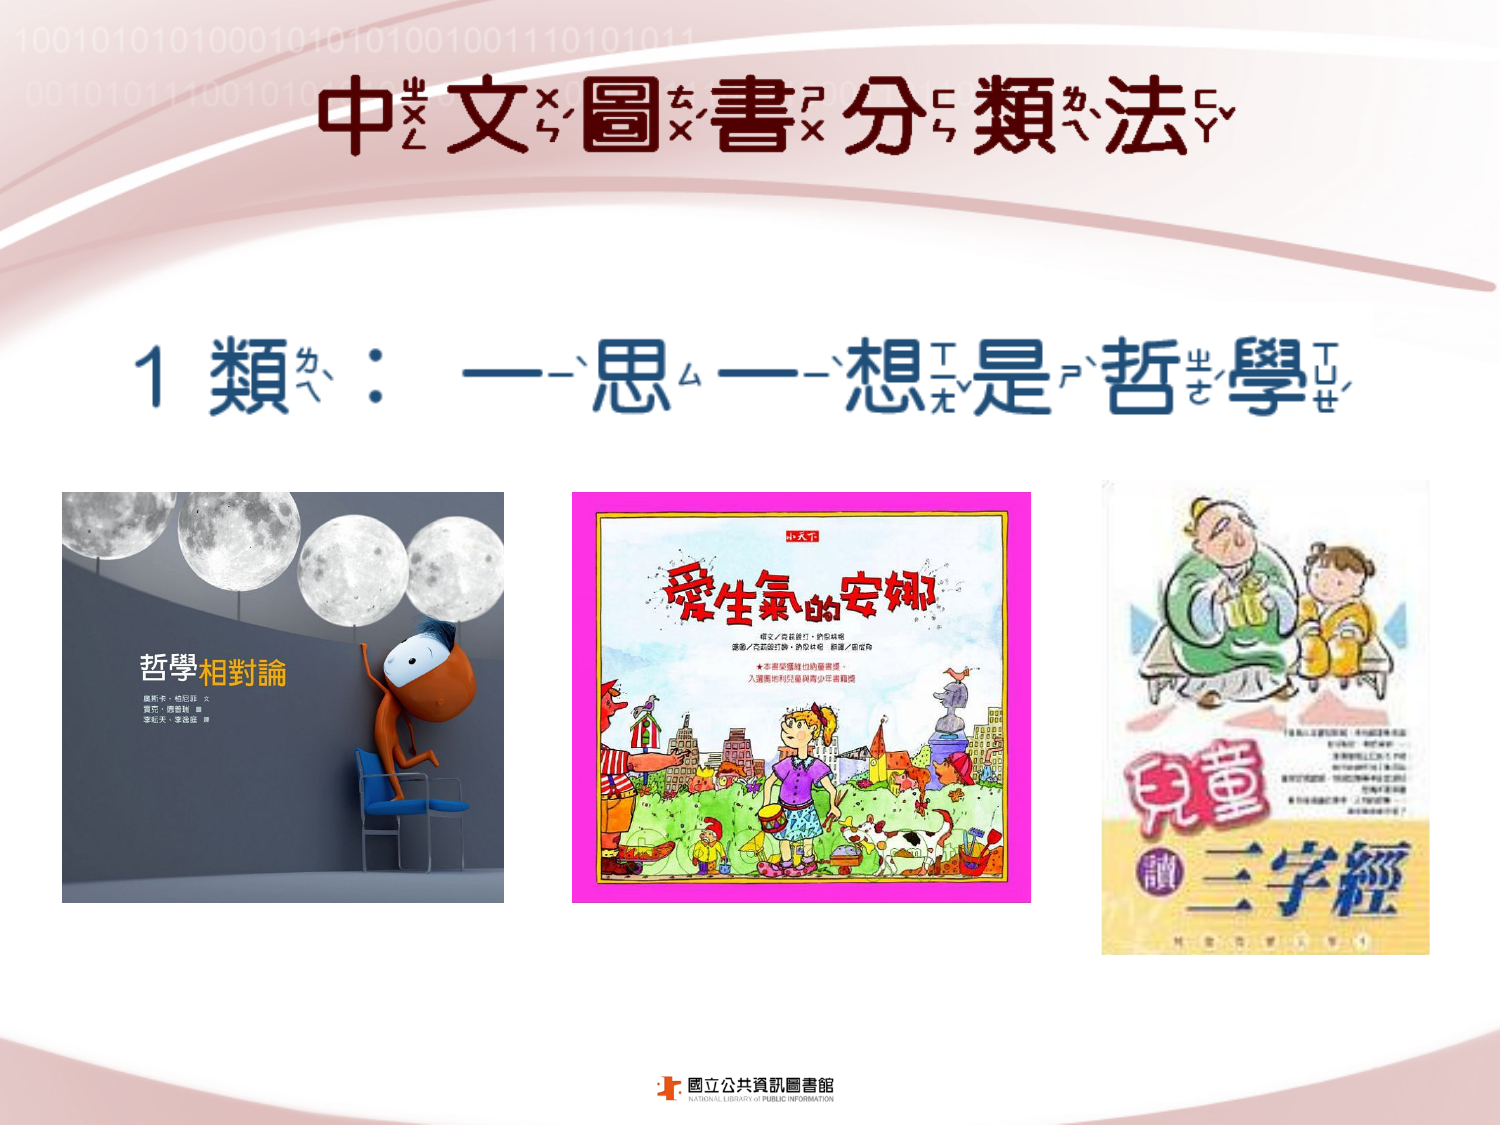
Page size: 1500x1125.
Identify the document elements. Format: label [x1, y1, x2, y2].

picture [572, 492, 1032, 903]
picture [112, 302, 1373, 445]
picture [62, 492, 504, 903]
picture [1101, 480, 1430, 955]
picture [257, 35, 1290, 169]
